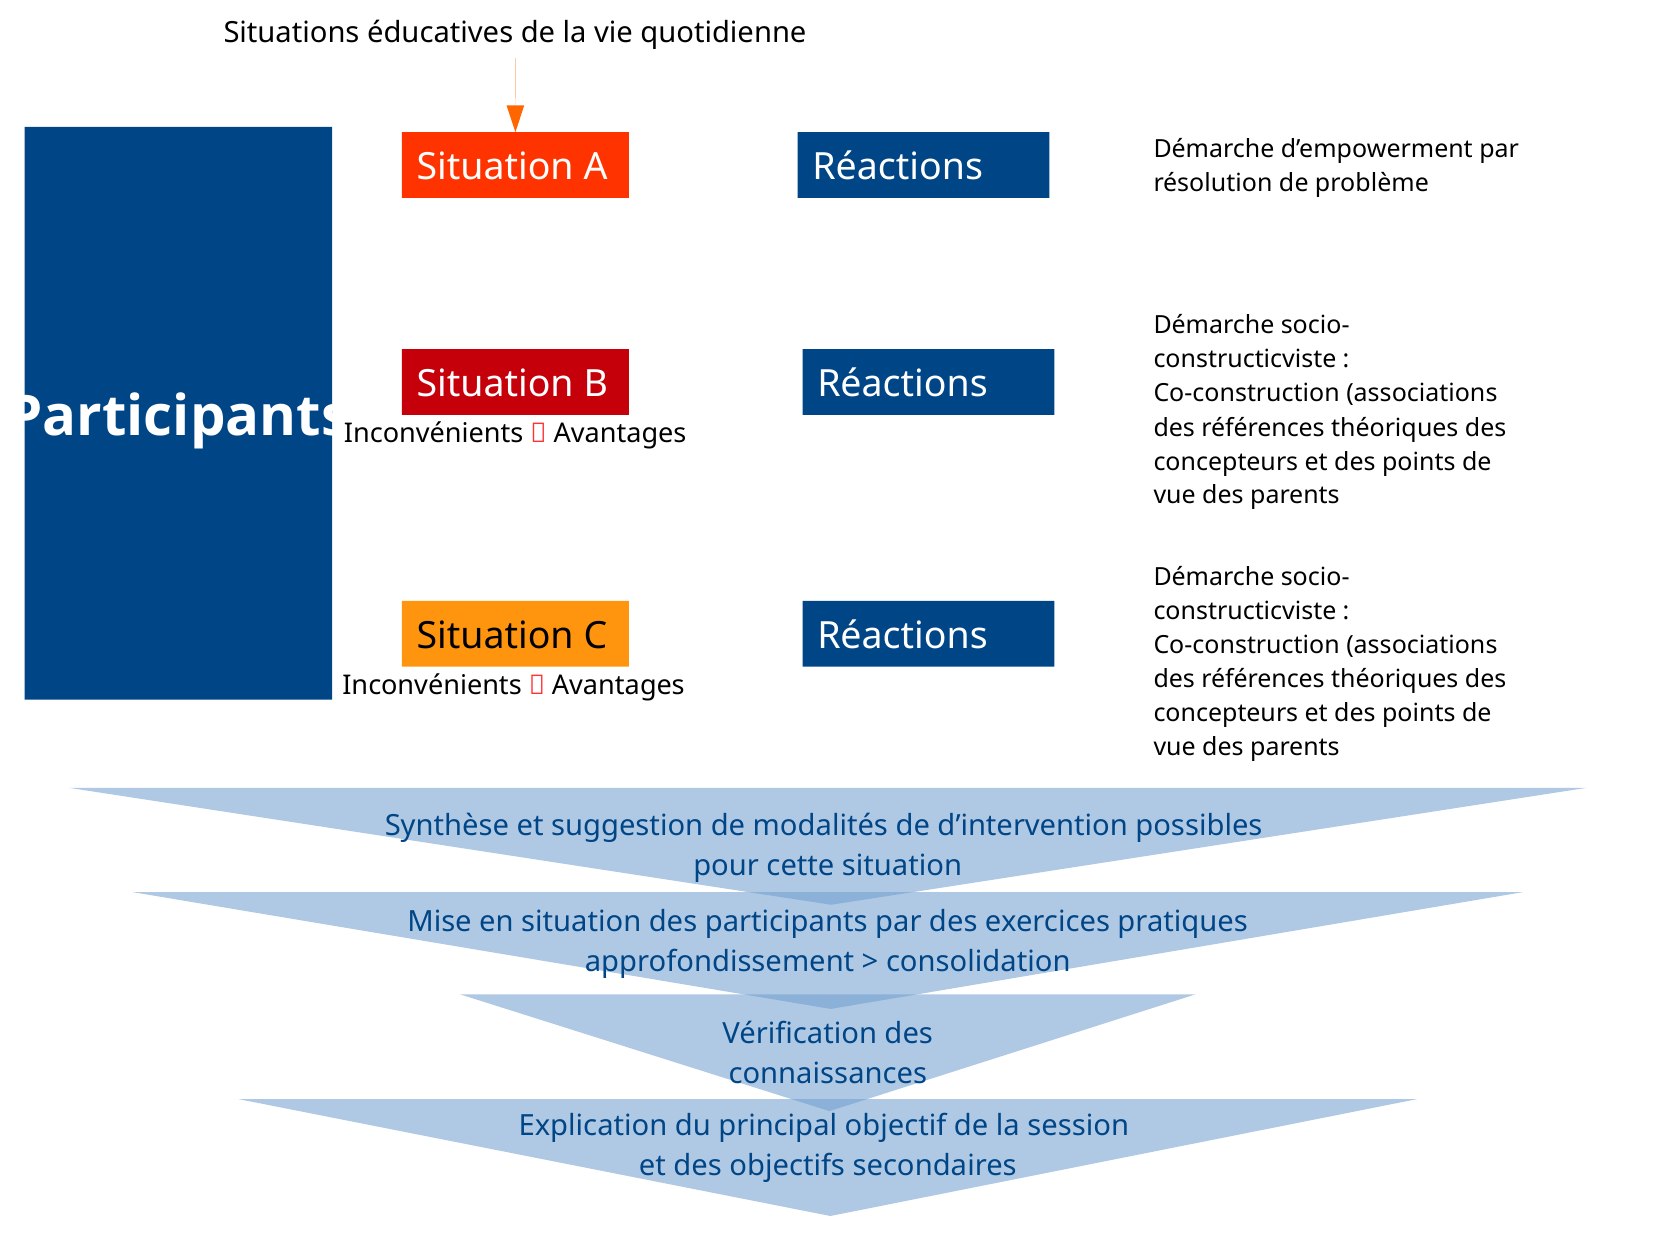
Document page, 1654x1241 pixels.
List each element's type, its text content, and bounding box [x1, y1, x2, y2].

text_box Réactions [797, 132, 1050, 193]
text_box Vérification des connaissances [607, 1004, 1049, 1059]
text_box Synthèse et suggestion de modalités de d’intervention possibles pour cette situation [77, 796, 1578, 883]
text_box Situation C [401, 600, 629, 658]
text_box Inconvénients  Avantages [325, 658, 702, 718]
text_box Démarche socio-constructicviste : Co-construction (associations des références théoriques des concepteurs et des points de vue des parents [1138, 551, 1554, 719]
text_box Situation A [401, 132, 629, 193]
text_box Mise en situation des participants par des exercices pratiques approfondissement > consolidation [84, 893, 1572, 980]
text_box [664, 1059, 993, 1096]
text_box [132, 883, 1524, 893]
text_box Situation B [401, 349, 629, 406]
text_box Démarche d’empowerment par résolution de problème [1138, 123, 1554, 200]
text_box [69, 787, 1587, 796]
text_box Démarche socio-constructicviste : Co-construction (associations des références théoriques des concepteurs et des points de vue des parents [1138, 299, 1554, 467]
text_box Inconvénients  Avantages [325, 406, 706, 461]
text_box Situations éducatives de la vie quotidienne [201, 3, 830, 55]
text_box [459, 980, 1196, 1042]
text_box Explication du principal objectif de la session et des objectifs secondaires [103, 1096, 1553, 1183]
text_box [663, 1183, 997, 1217]
text_box Réactions [802, 349, 1055, 410]
text_box Participants [24, 126, 333, 700]
text_box Réactions [802, 600, 1055, 662]
